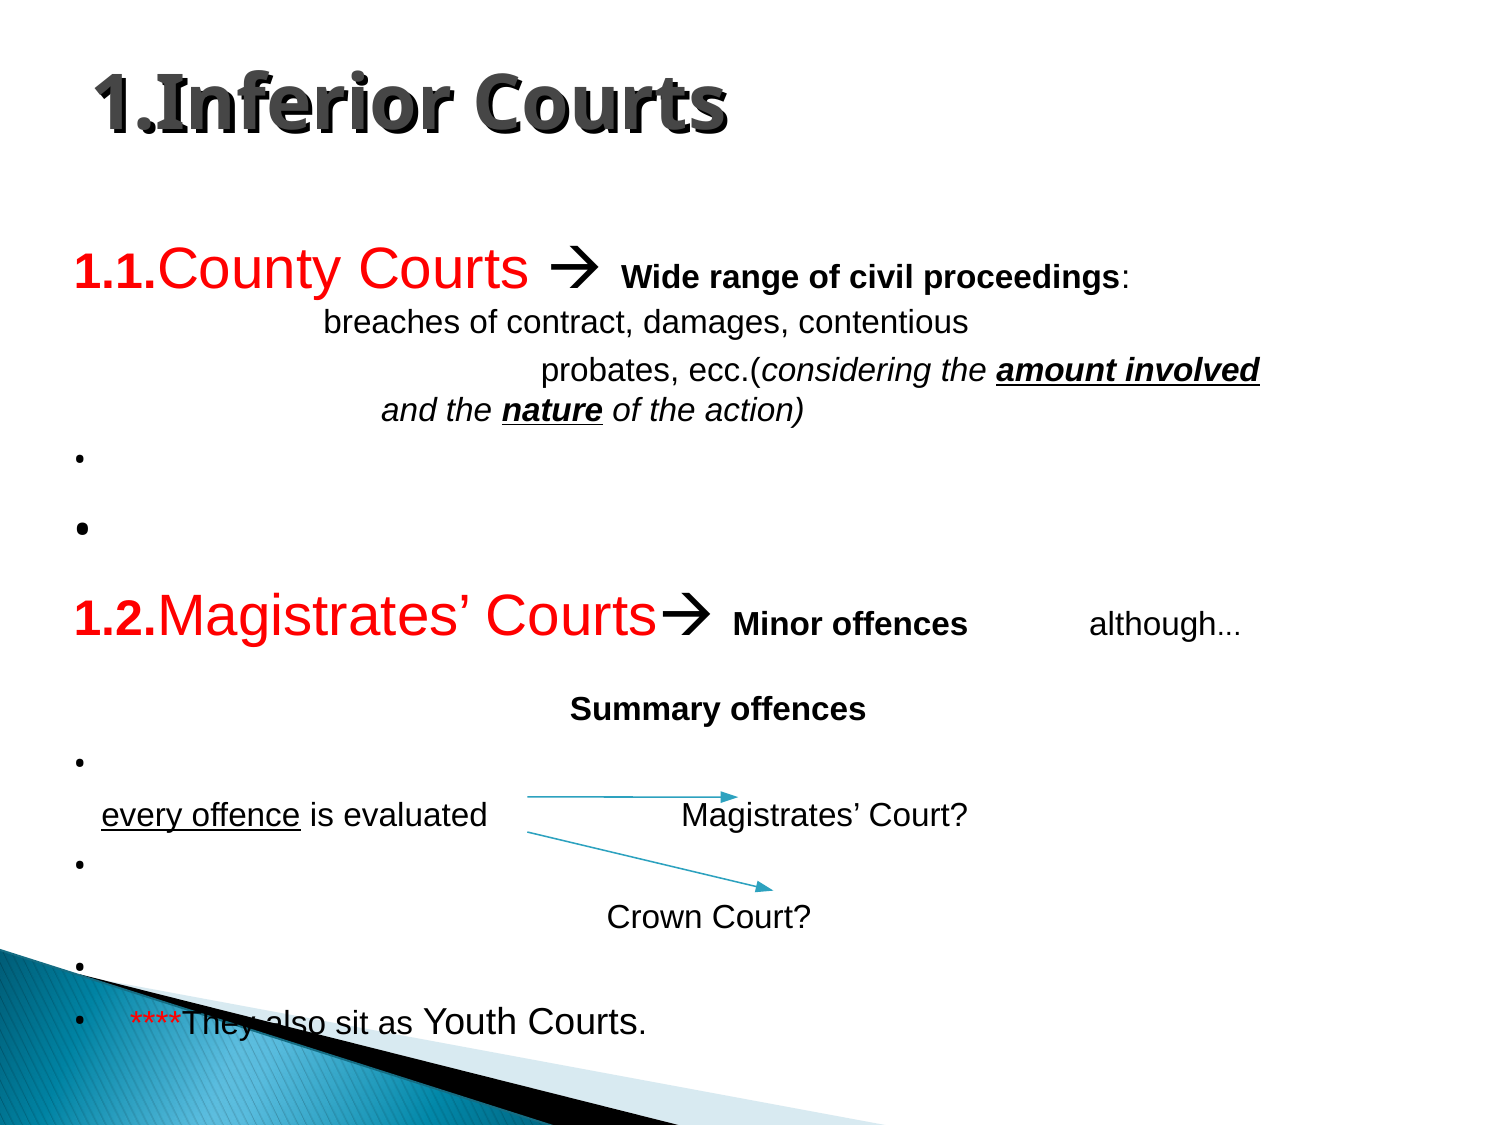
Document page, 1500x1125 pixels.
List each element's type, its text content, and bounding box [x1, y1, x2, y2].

title 1.Inferior Courts [75, 45, 1426, 233]
text_box 1.1.County Courts  Wide range of civil proceedings: breaches of contract, damages, contentious probates, ecc.(considering the amount involved and the nature of the action) 1.2.Magistrates’ Courts Minor offences although... Summary offences every offence is evaluated Magistrates’ Court? Crown Court? ****They also sit as Youth Courts. [59, 223, 1409, 965]
